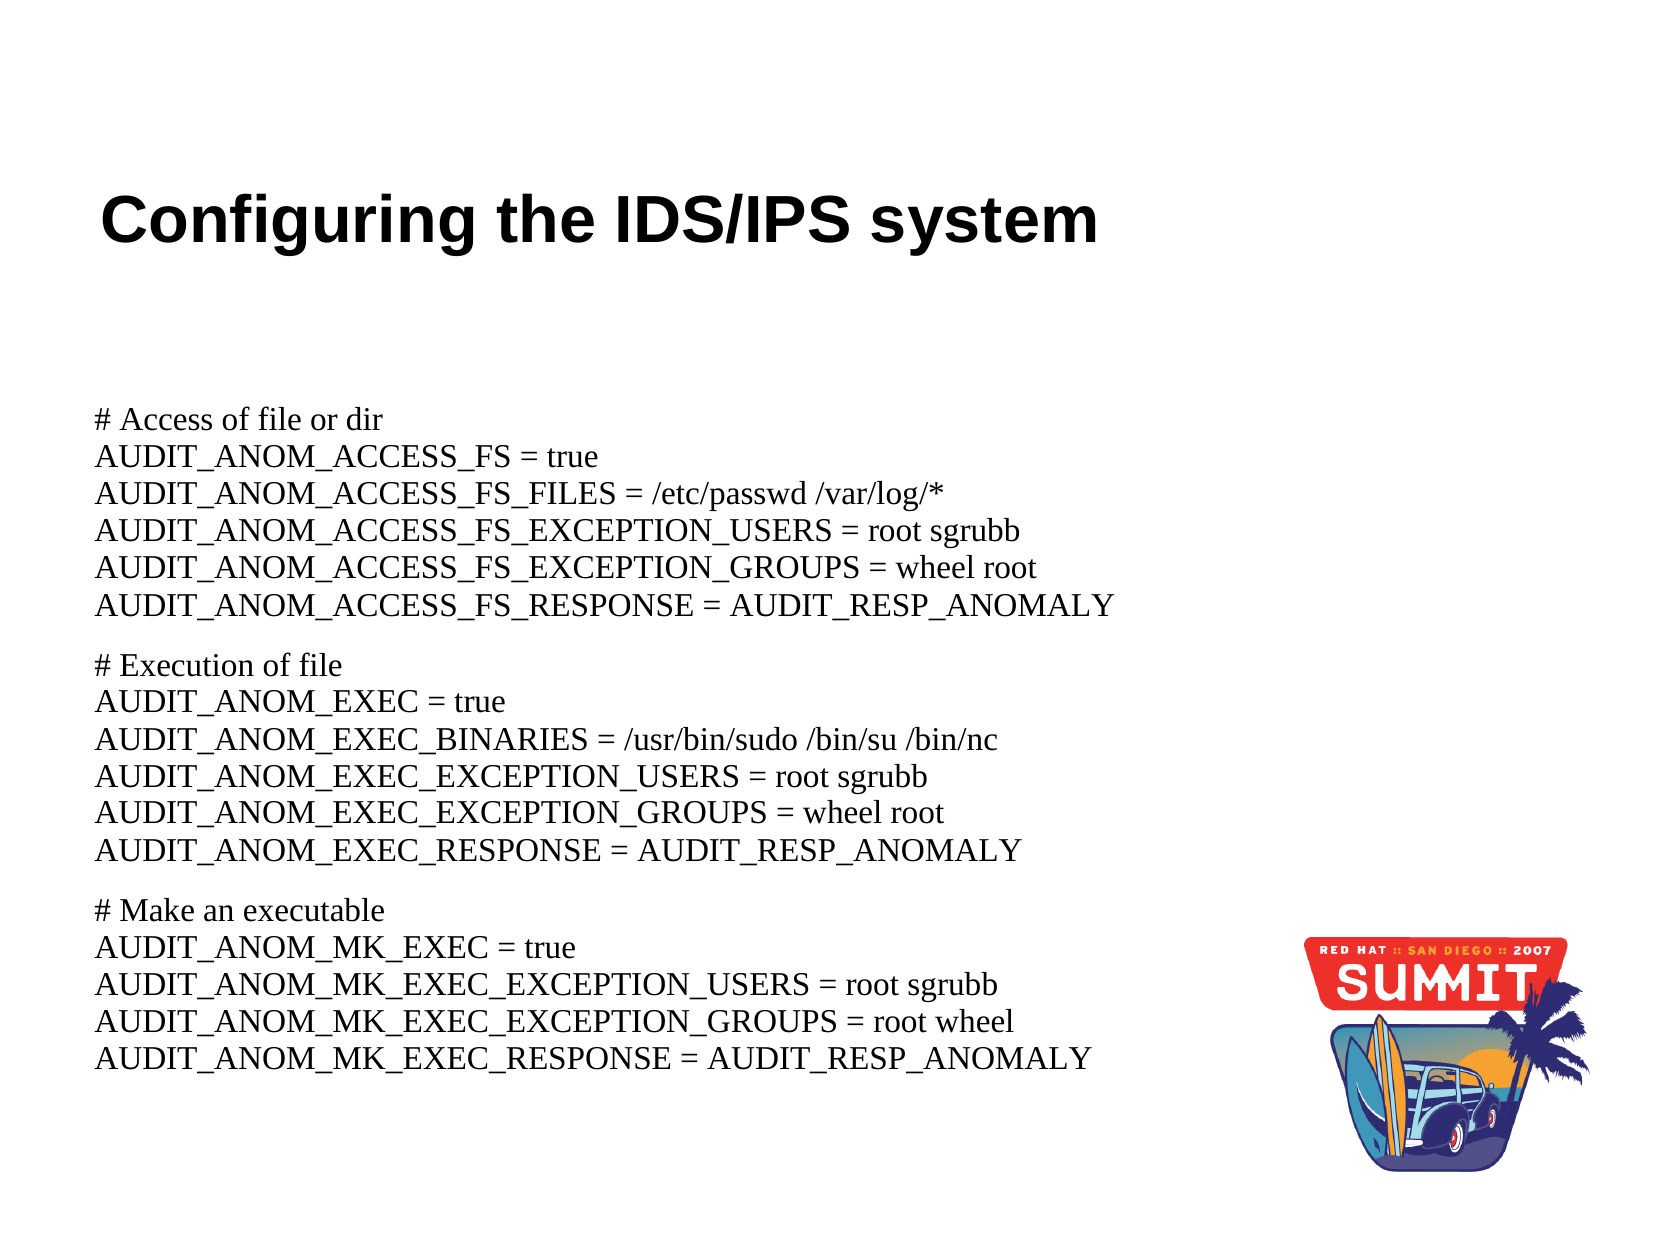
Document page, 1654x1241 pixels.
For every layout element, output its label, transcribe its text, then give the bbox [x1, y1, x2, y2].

subtitle # Access of file or dir AUDIT_ANOM_ACCESS_FS = true AUDIT_ANOM_ACCESS_FS_FILES = /etc/passwd /var/log/* AUDIT_ANOM_ACCESS_FS_EXCEPTION_USERS = root sgrubb AUDIT_ANOM_ACCESS_FS_EXCEPTION_GROUPS = wheel root AUDIT_ANOM_ACCESS_FS_RESPONSE = AUDIT_RESP_ANOMALY # Execution of file AUDIT_ANOM_EXEC = true AUDIT_ANOM_EXEC_BINARIES = /usr/bin/sudo /bin/su /bin/nc AUDIT_ANOM_EXEC_EXCEPTION_USERS = root sgrubb AUDIT_ANOM_EXEC_EXCEPTION_GROUPS = wheel root AUDIT_ANOM_EXEC_RESPONSE = AUDIT_RESP_ANOMALY # Make an executable AUDIT_ANOM_MK_EXEC = true AUDIT_ANOM_MK_EXEC_EXCEPTION_USERS = root sgrubb AUDIT_ANOM_MK_EXEC_EXCEPTION_GROUPS = root wheel AUDIT_ANOM_MK_EXEC_RESPONSE = AUDIT_RESP_ANOMALY [94, 304, 1500, 1173]
picture [1500, 937, 1590, 1172]
title Configuring the IDS/IPS system [100, 164, 1506, 275]
